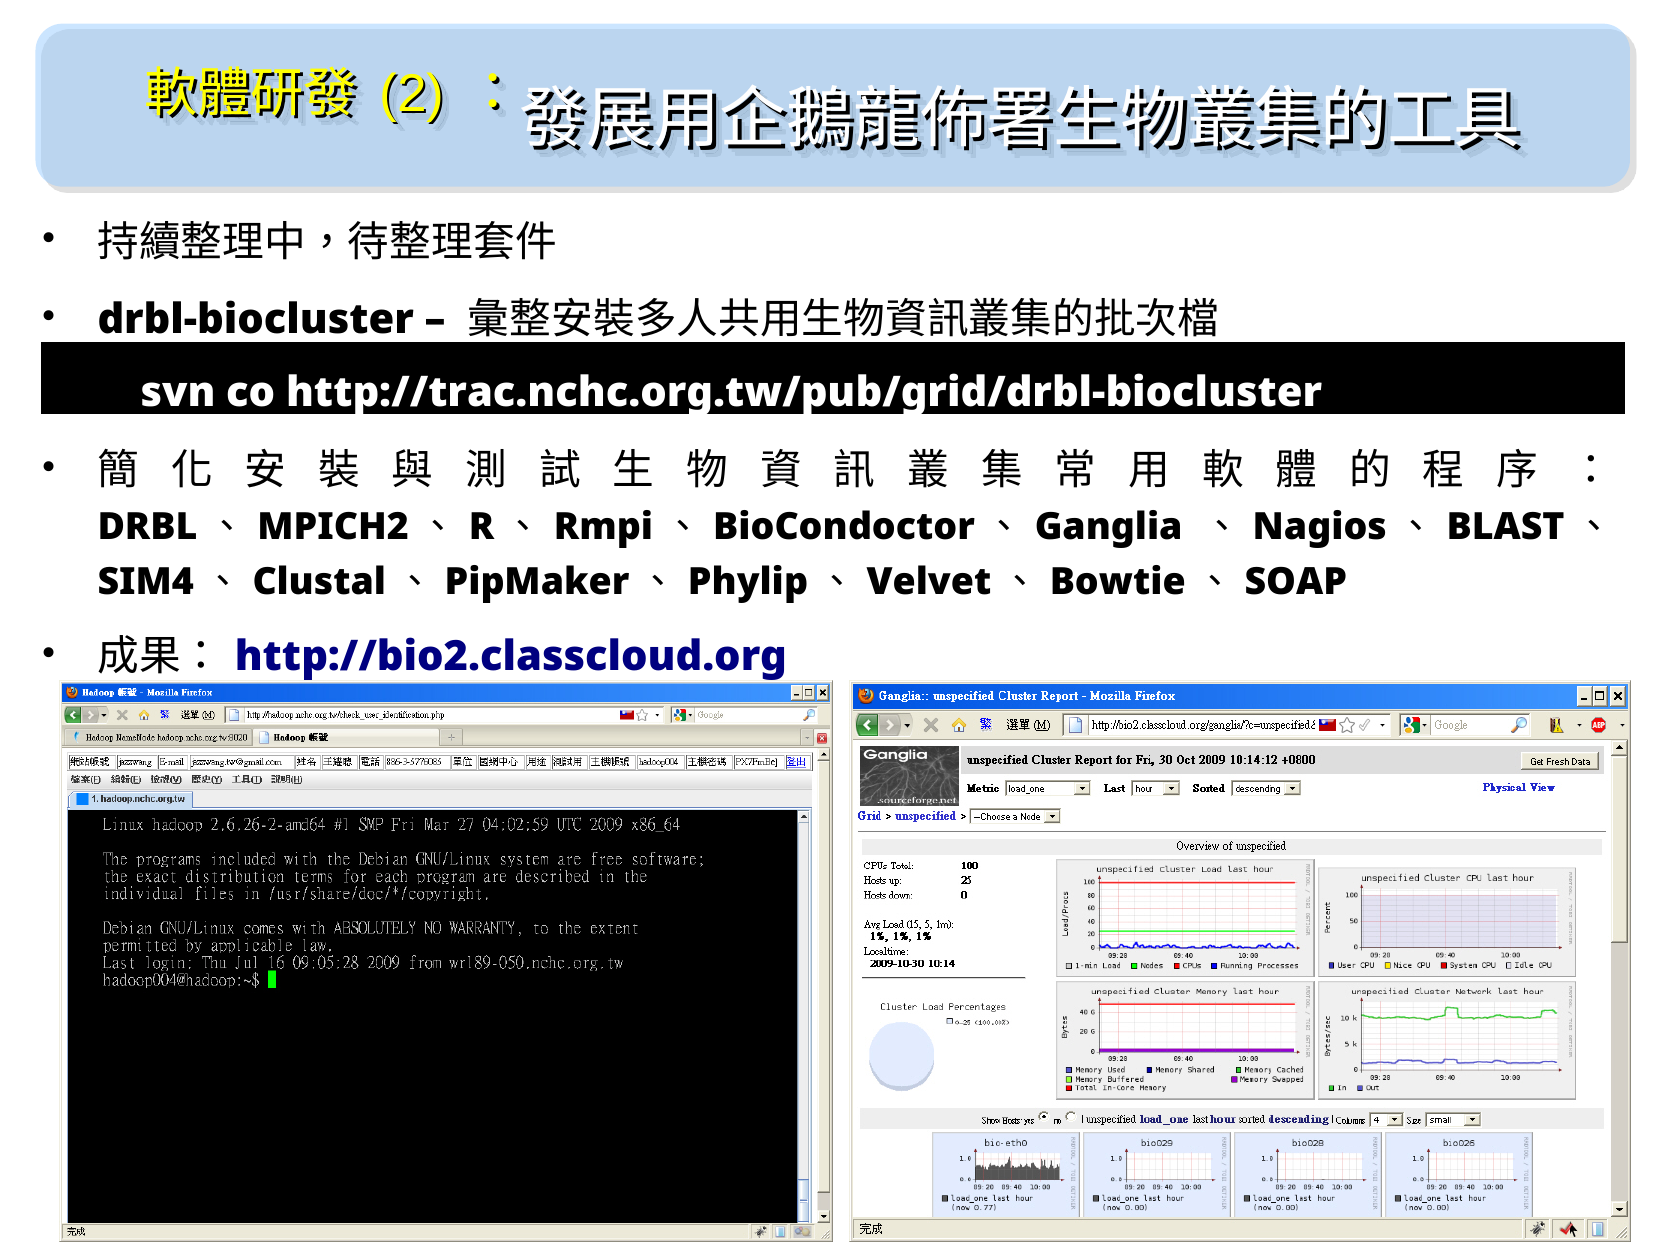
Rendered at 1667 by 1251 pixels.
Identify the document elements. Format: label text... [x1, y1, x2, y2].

list 持續整理中，待整理套件 drbl-biocluster – 彙整安裝多人共用生物資訊叢集的批次檔 svn co http://trac.nchc.org.tw/pub/grid/drbl-biocluster 簡化安裝與測試生物資訊叢集常用軟體的程序：DRBL、MPICH2、R、Rmpi、BioCondoctor、Ganglia 、Nagios、BLAST、SIM4、Clustal、PipMaker、Phylip、Velvet、Bowtie、SOAP 成果：http://bio2.classcloud.org [41, 207, 1625, 661]
text_box 軟體研發(2)：發展用企鵝龍佈署生物叢集的工具 [35, 23, 1630, 187]
picture [849, 680, 1631, 1242]
picture [59, 680, 833, 1242]
